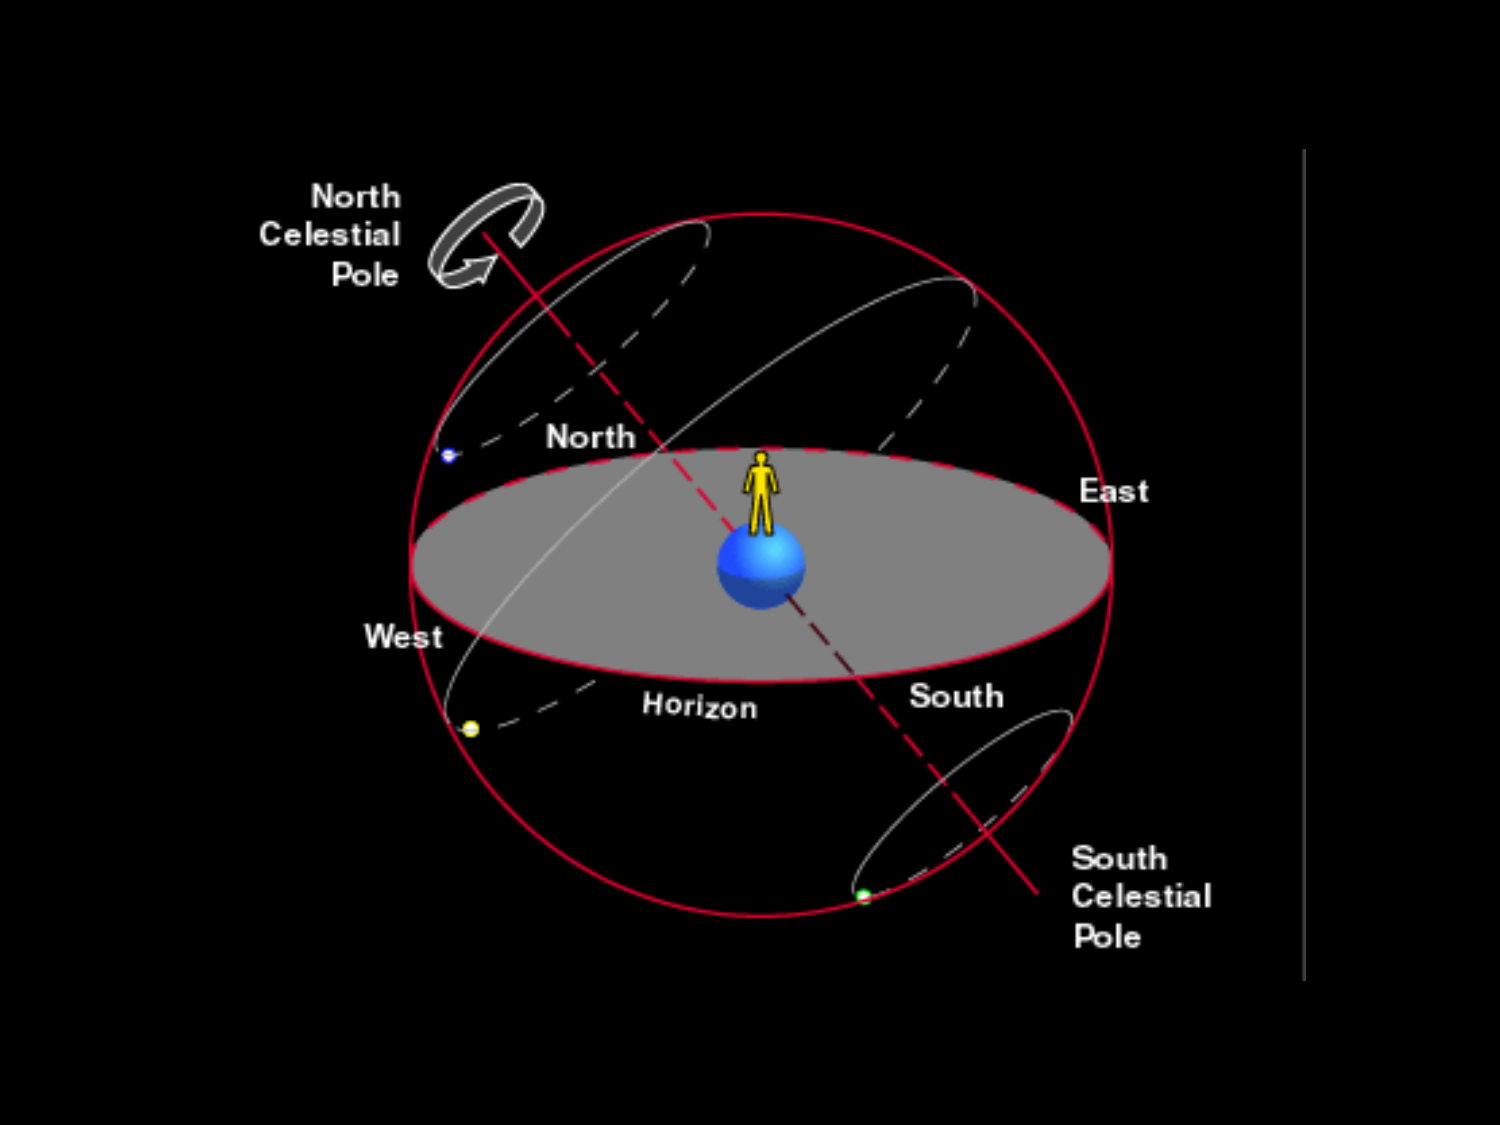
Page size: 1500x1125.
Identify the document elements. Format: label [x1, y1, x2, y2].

picture [218, 149, 1306, 981]
